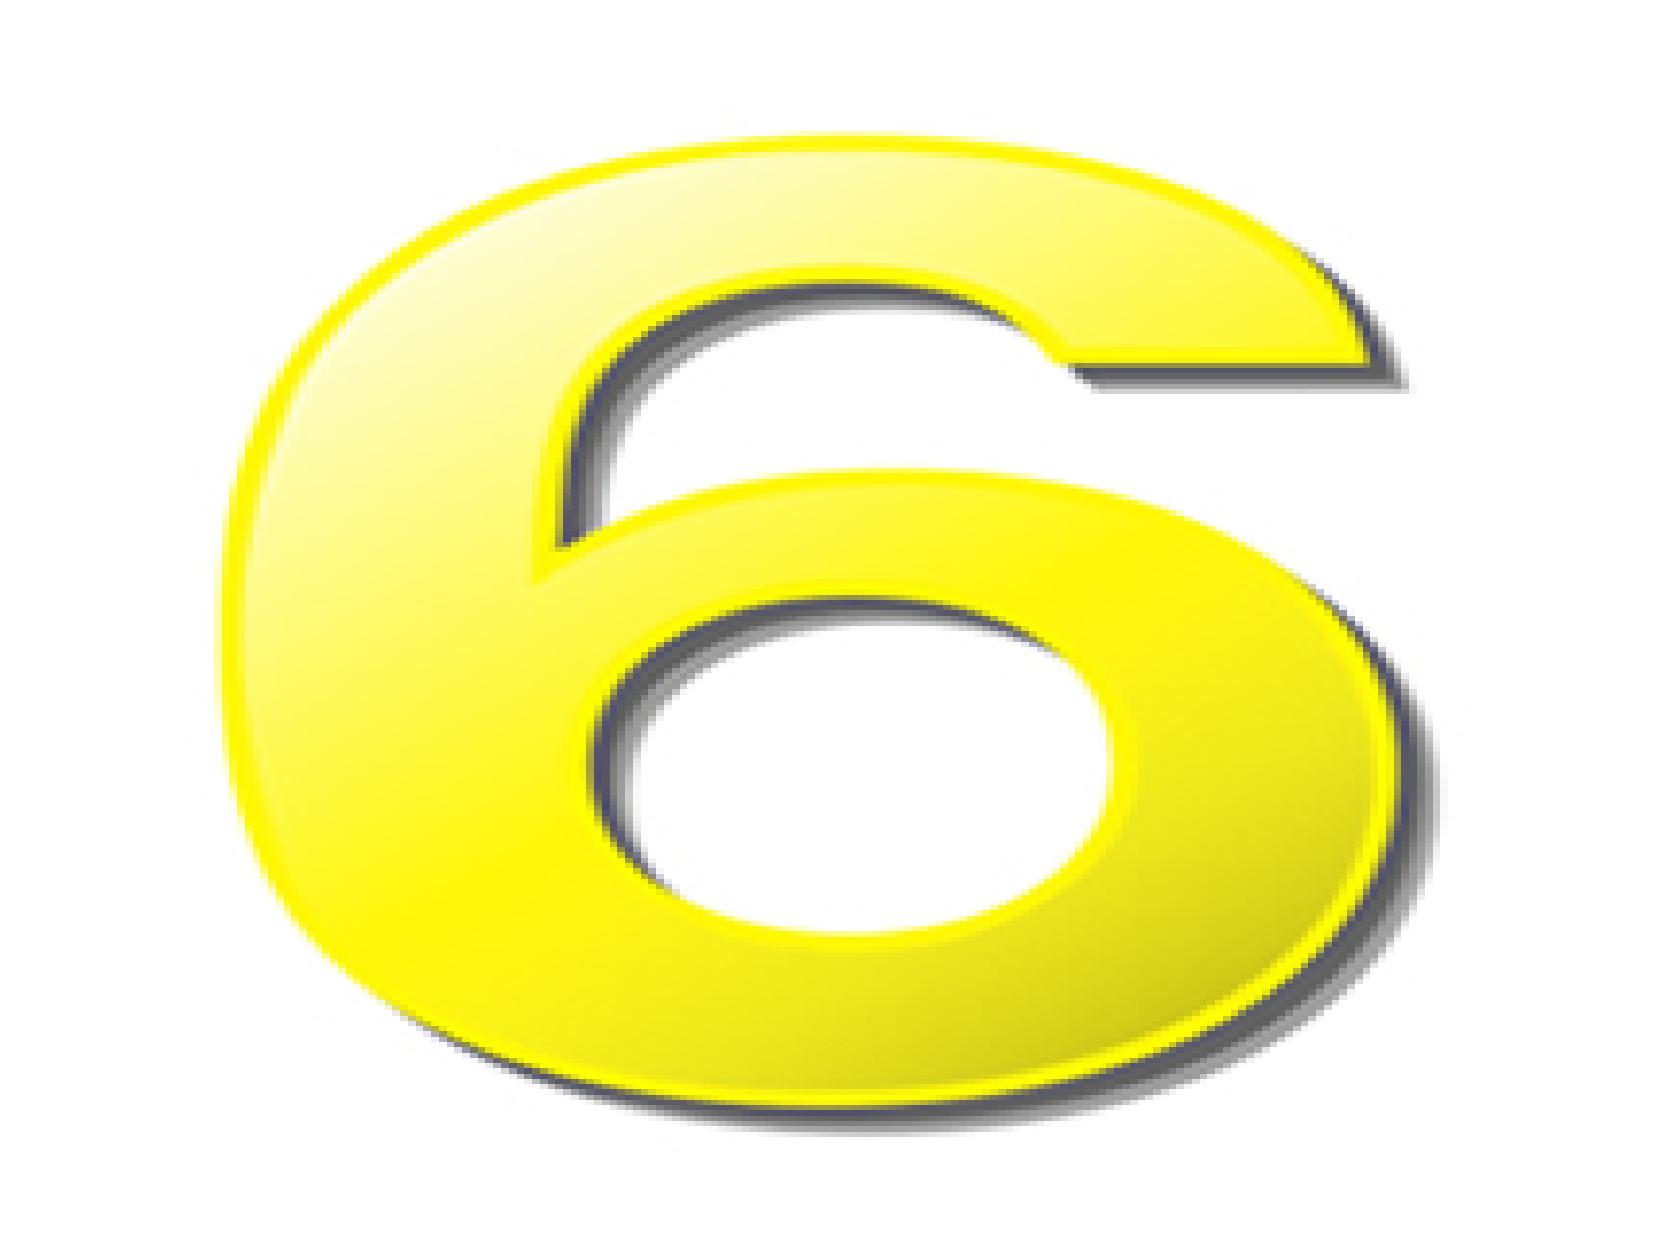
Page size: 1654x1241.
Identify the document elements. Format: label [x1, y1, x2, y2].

picture [59, 58, 1565, 1211]
